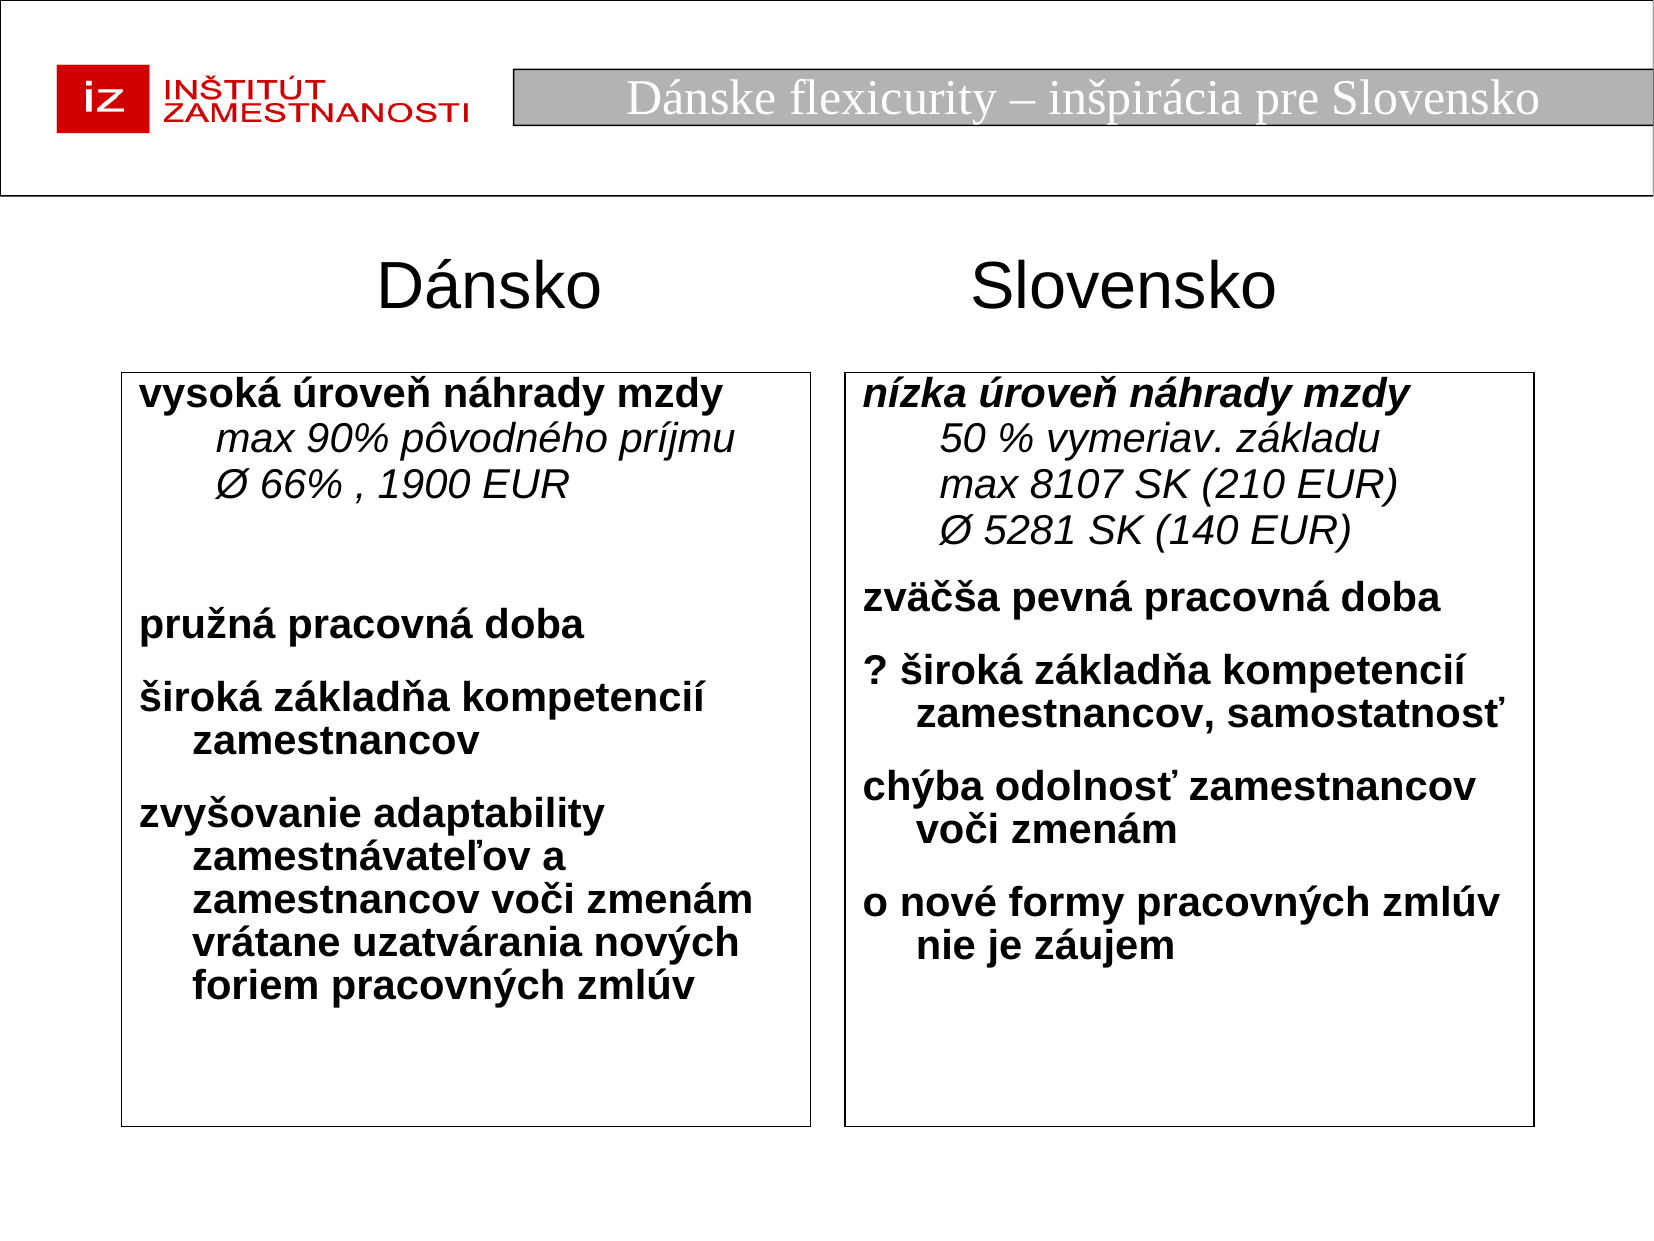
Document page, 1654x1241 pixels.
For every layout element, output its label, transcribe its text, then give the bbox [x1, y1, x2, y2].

list vysoká úroveň náhrady mzdy max 90% pôvodného príjmu Ø 66% , 1900 EUR pružná pracovná doba široká základňa kompetencií zamestnancov zvyšovanie adaptability zamestnávateľov a zamestnancov voči zmenám vrátane uzatvárania nových foriem pracovných zmlúv [121, 372, 811, 1127]
text_box [0, 0, 1654, 196]
picture [5, 5, 518, 190]
title Dánsko Slovensko [121, 233, 1534, 342]
list nízka úroveň náhrady mzdy 50 % vymeriav. základu max 8107 SK (210 EUR) Ø 5281 SK (140 EUR) zväčša pevná pracovná doba ? široká základňa kompetencií zamestnancov, samostatnosť chýba odolnosť zamestnancov voči zmenám o nové formy pracovných zmlúv nie je záujem [845, 372, 1535, 1127]
text_box Dánske flexicurity – inšpirácia pre Slovensko [513, 69, 1654, 126]
